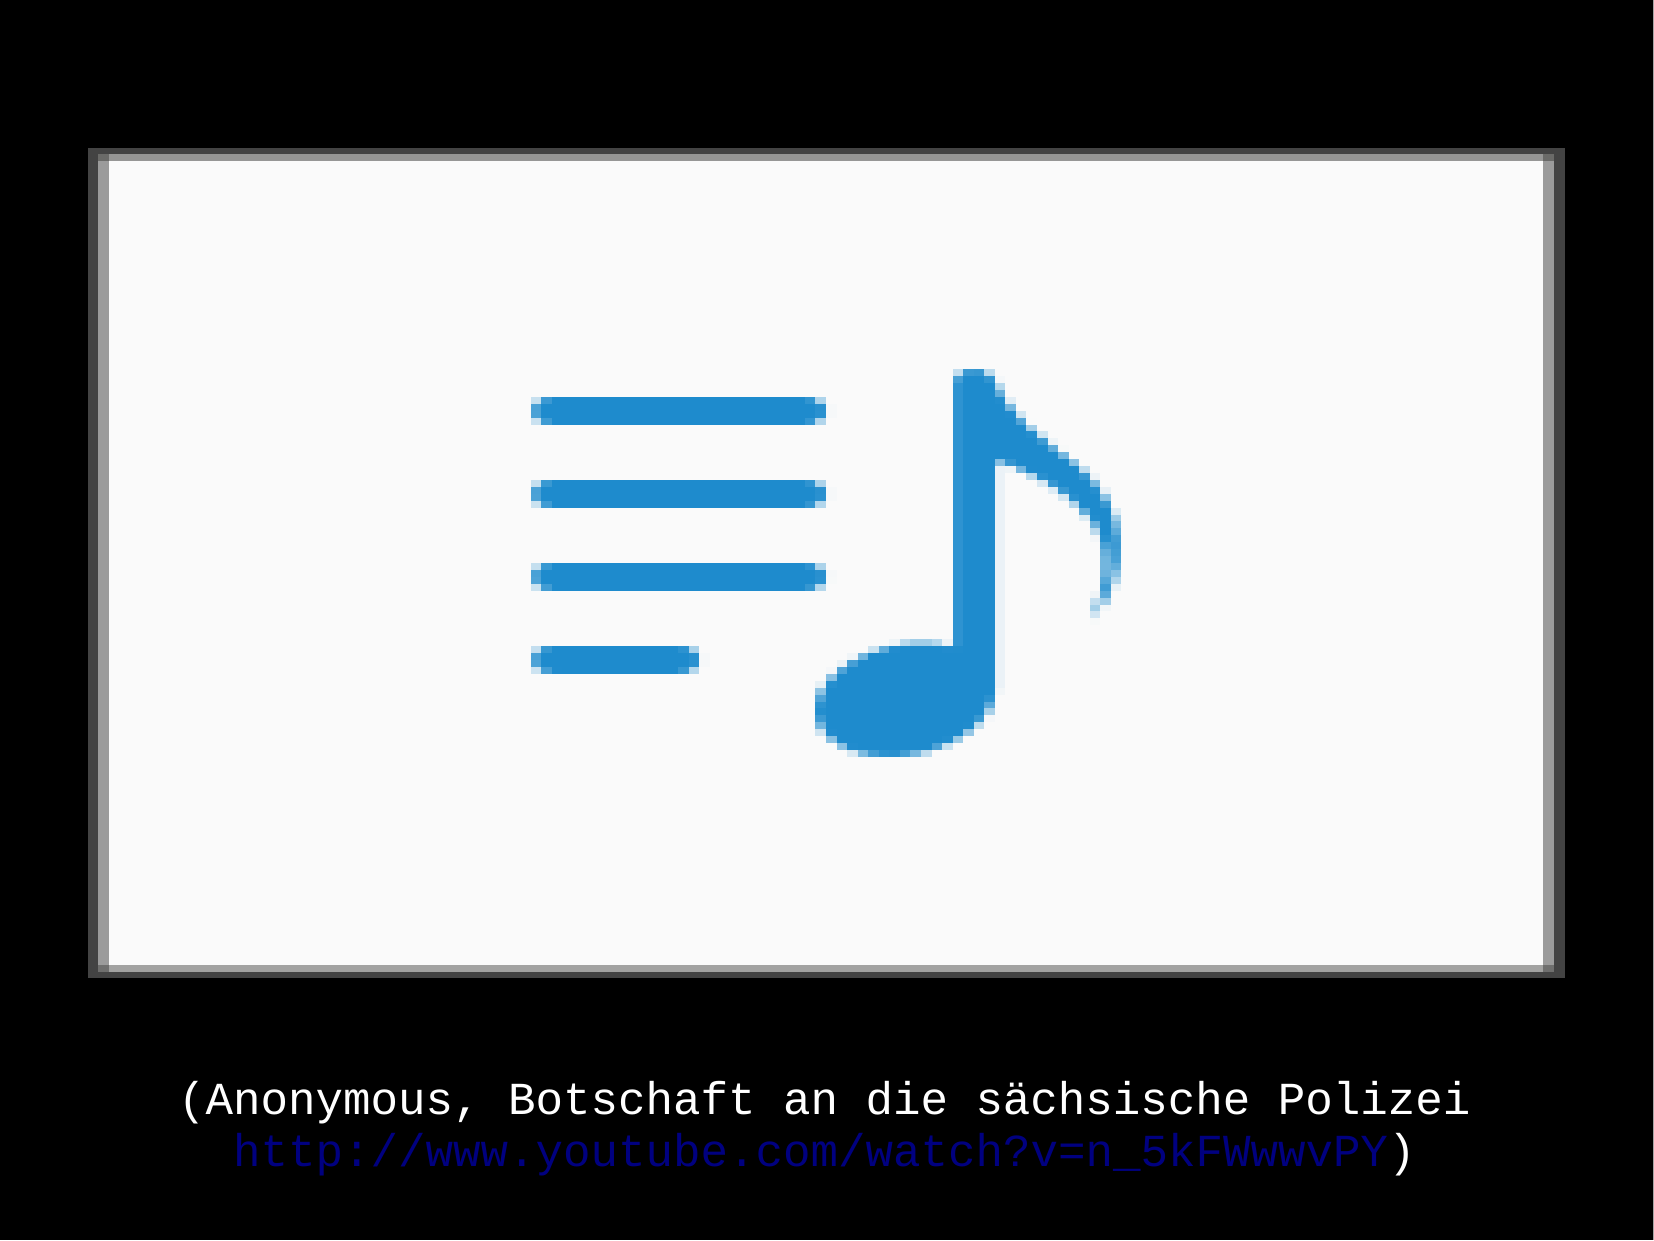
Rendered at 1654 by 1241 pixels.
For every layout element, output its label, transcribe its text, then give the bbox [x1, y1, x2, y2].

title (Anonymous, Botschaft an die sächsische Polizei http://www.youtube.com/watch?v=n_5kFWwwvPY) [80, 1031, 1569, 1225]
text_box [87, 147, 1566, 980]
